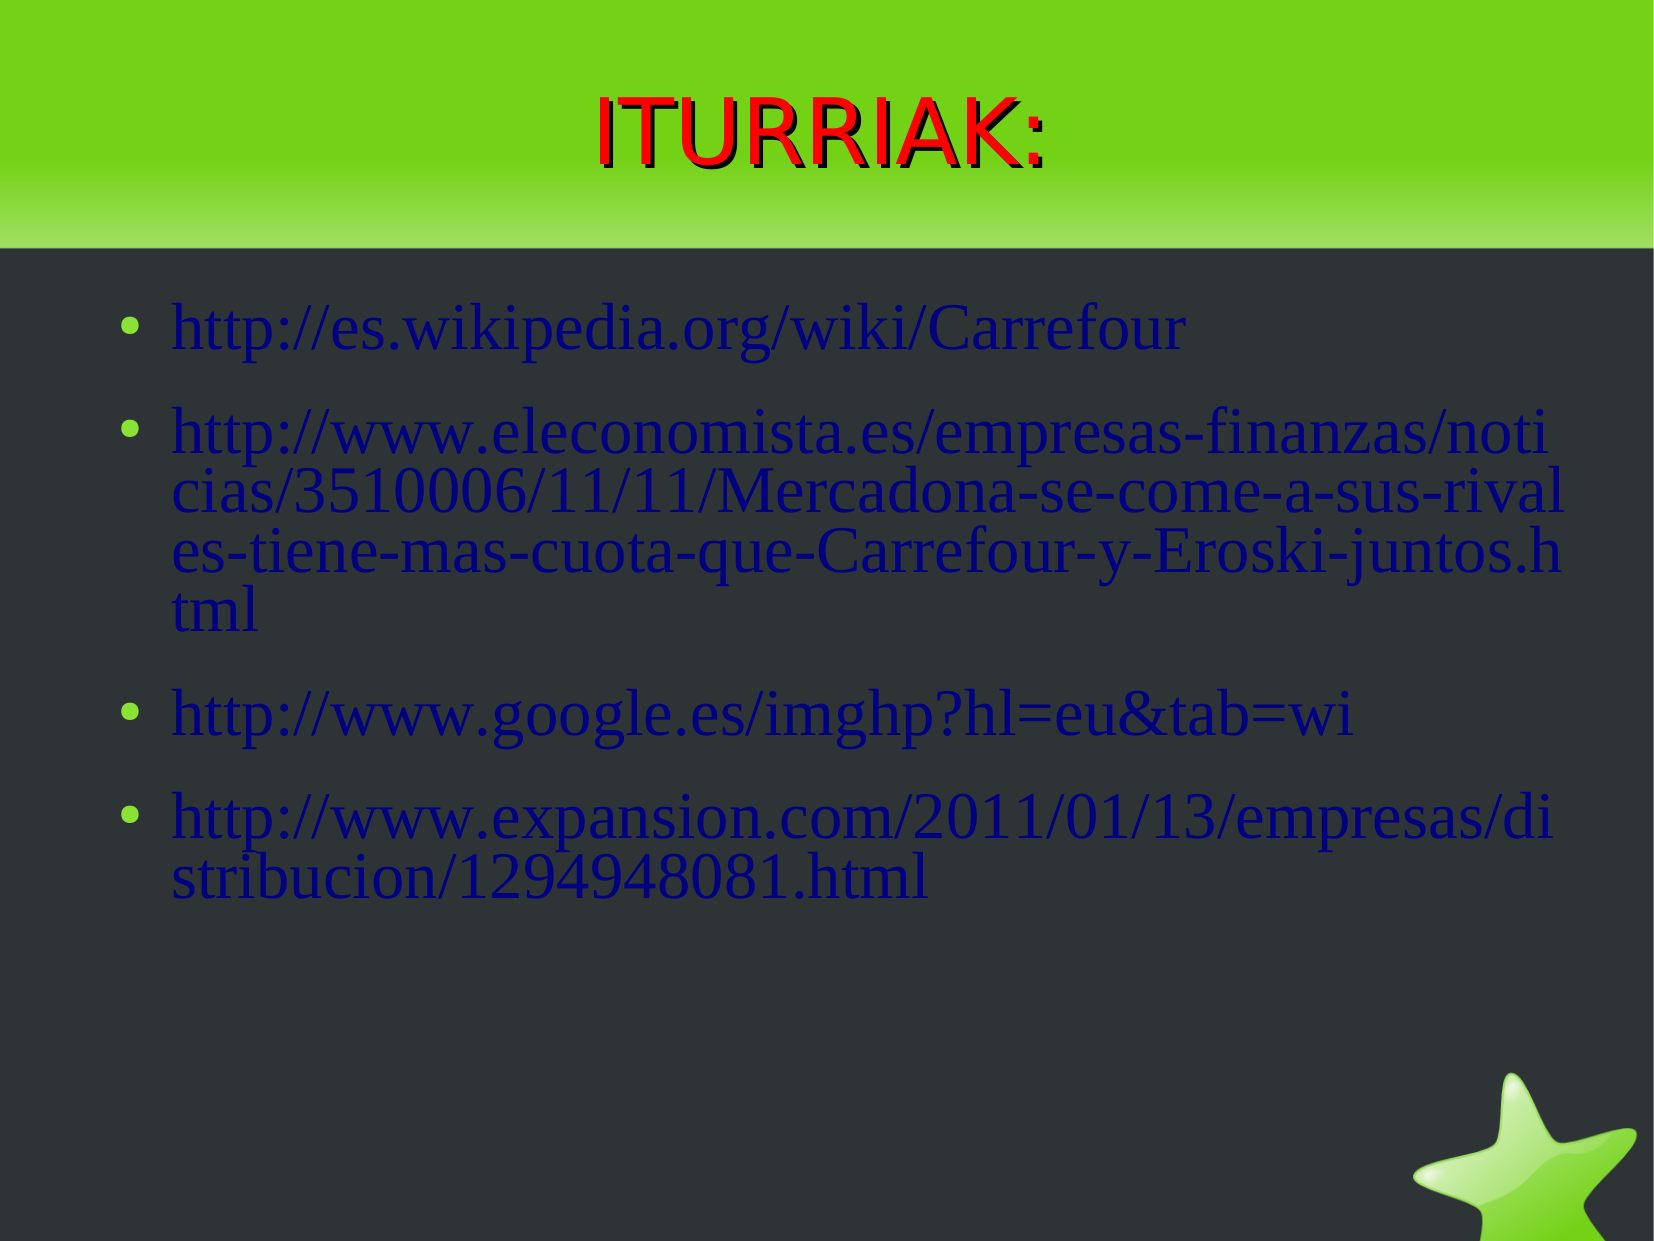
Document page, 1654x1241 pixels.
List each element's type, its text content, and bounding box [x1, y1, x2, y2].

picture [0, 0, 1654, 1241]
list http://es.wikipedia.org/wiki/Carrefour http://www.eleconomista.es/empresas-finanzas/noticias/3510006/11/11/Mercadona-se-come-a-sus-rivales-tiene-mas-cuota-que-Carrefour-y-Eroski-juntos.html http://www.google.es/imghp?hl=eu&tab=wi http://www.expansion.com/2011/01/13/empresas/distribucion/1294948081.html [82, 290, 1571, 1094]
title ITURRIAK: [76, 36, 1565, 229]
